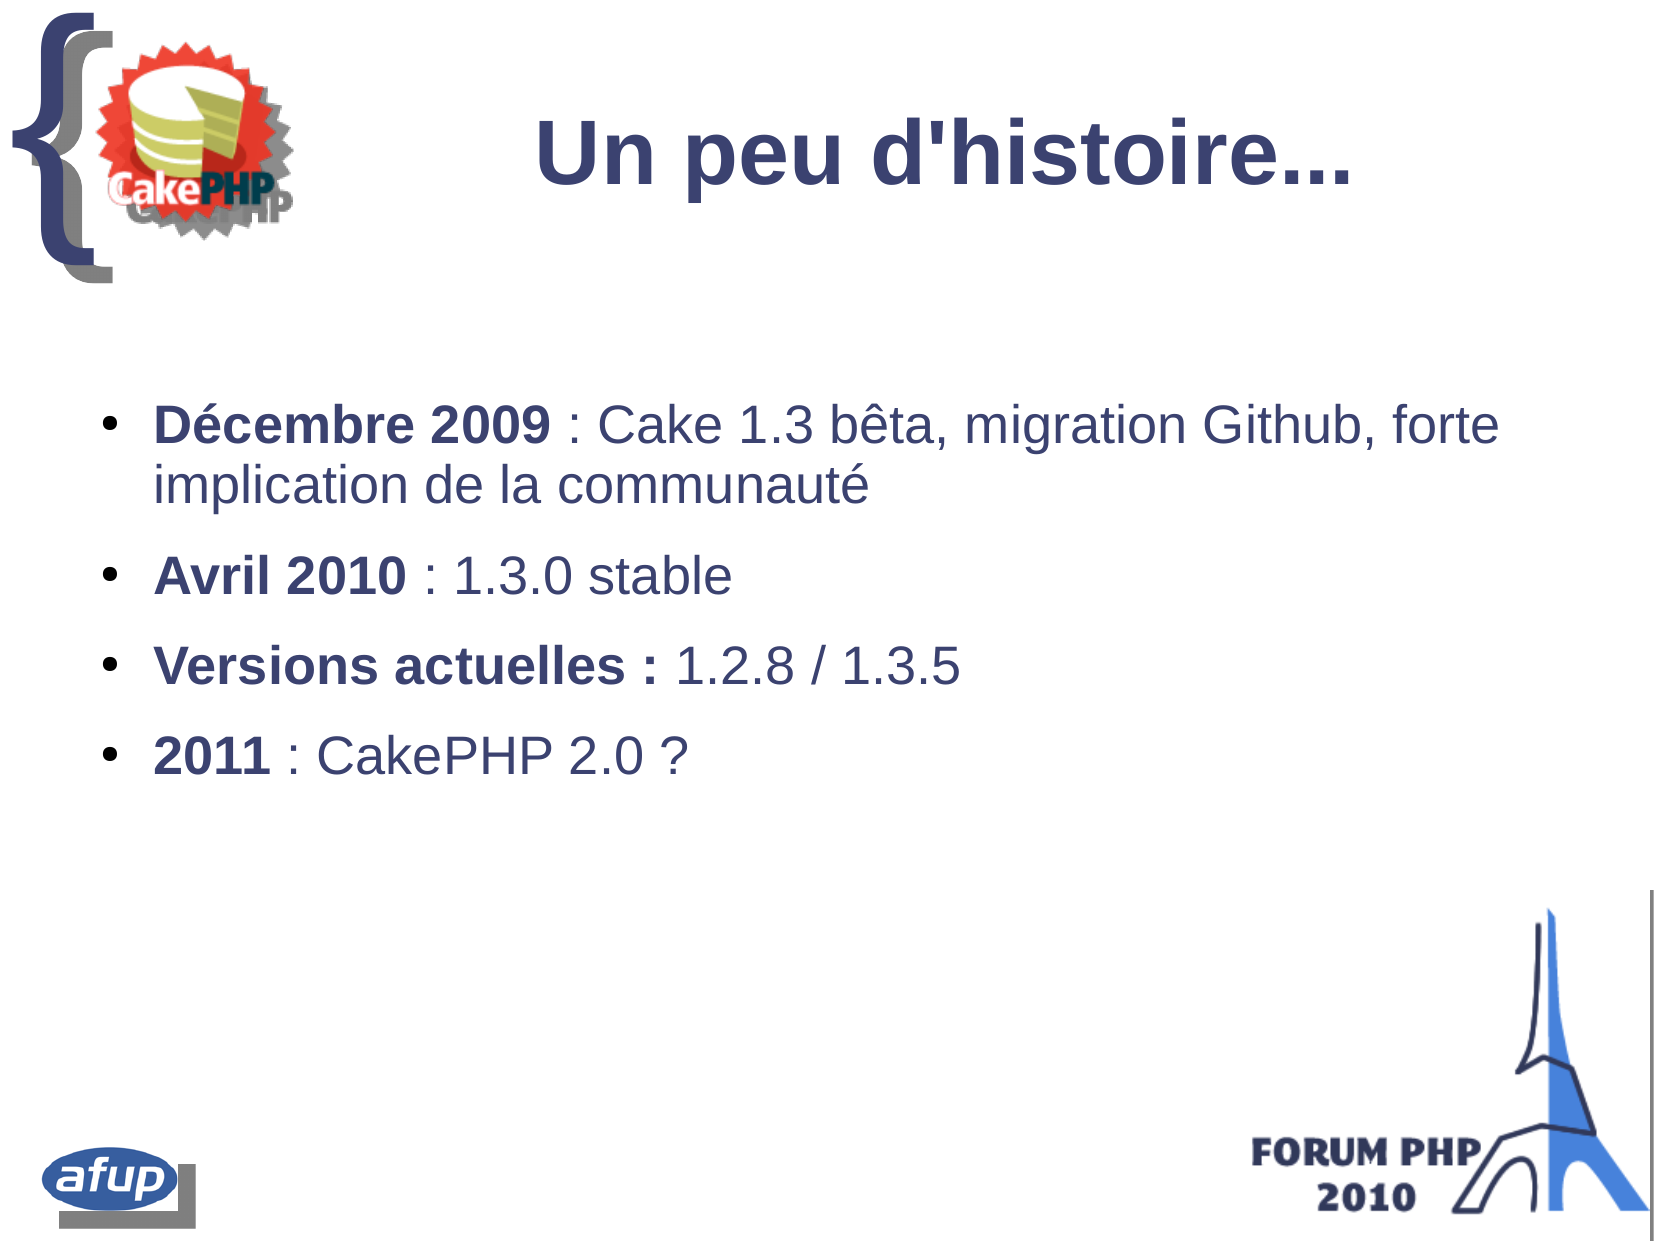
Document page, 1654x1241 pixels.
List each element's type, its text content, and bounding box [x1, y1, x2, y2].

list Décembre 2009 : Cake 1.3 bêta, migration Github, forte implication de la communauté Avril 2010 : 1.3.0 stable Versions actuelles : 1.2.8 / 1.3.5 2011 : CakePHP 2.0 ? [82, 290, 1571, 1109]
picture [41, 1146, 178, 1211]
title Un peu d'histoire... [295, 49, 1571, 257]
picture [1240, 872, 1650, 1241]
picture [88, 35, 284, 231]
